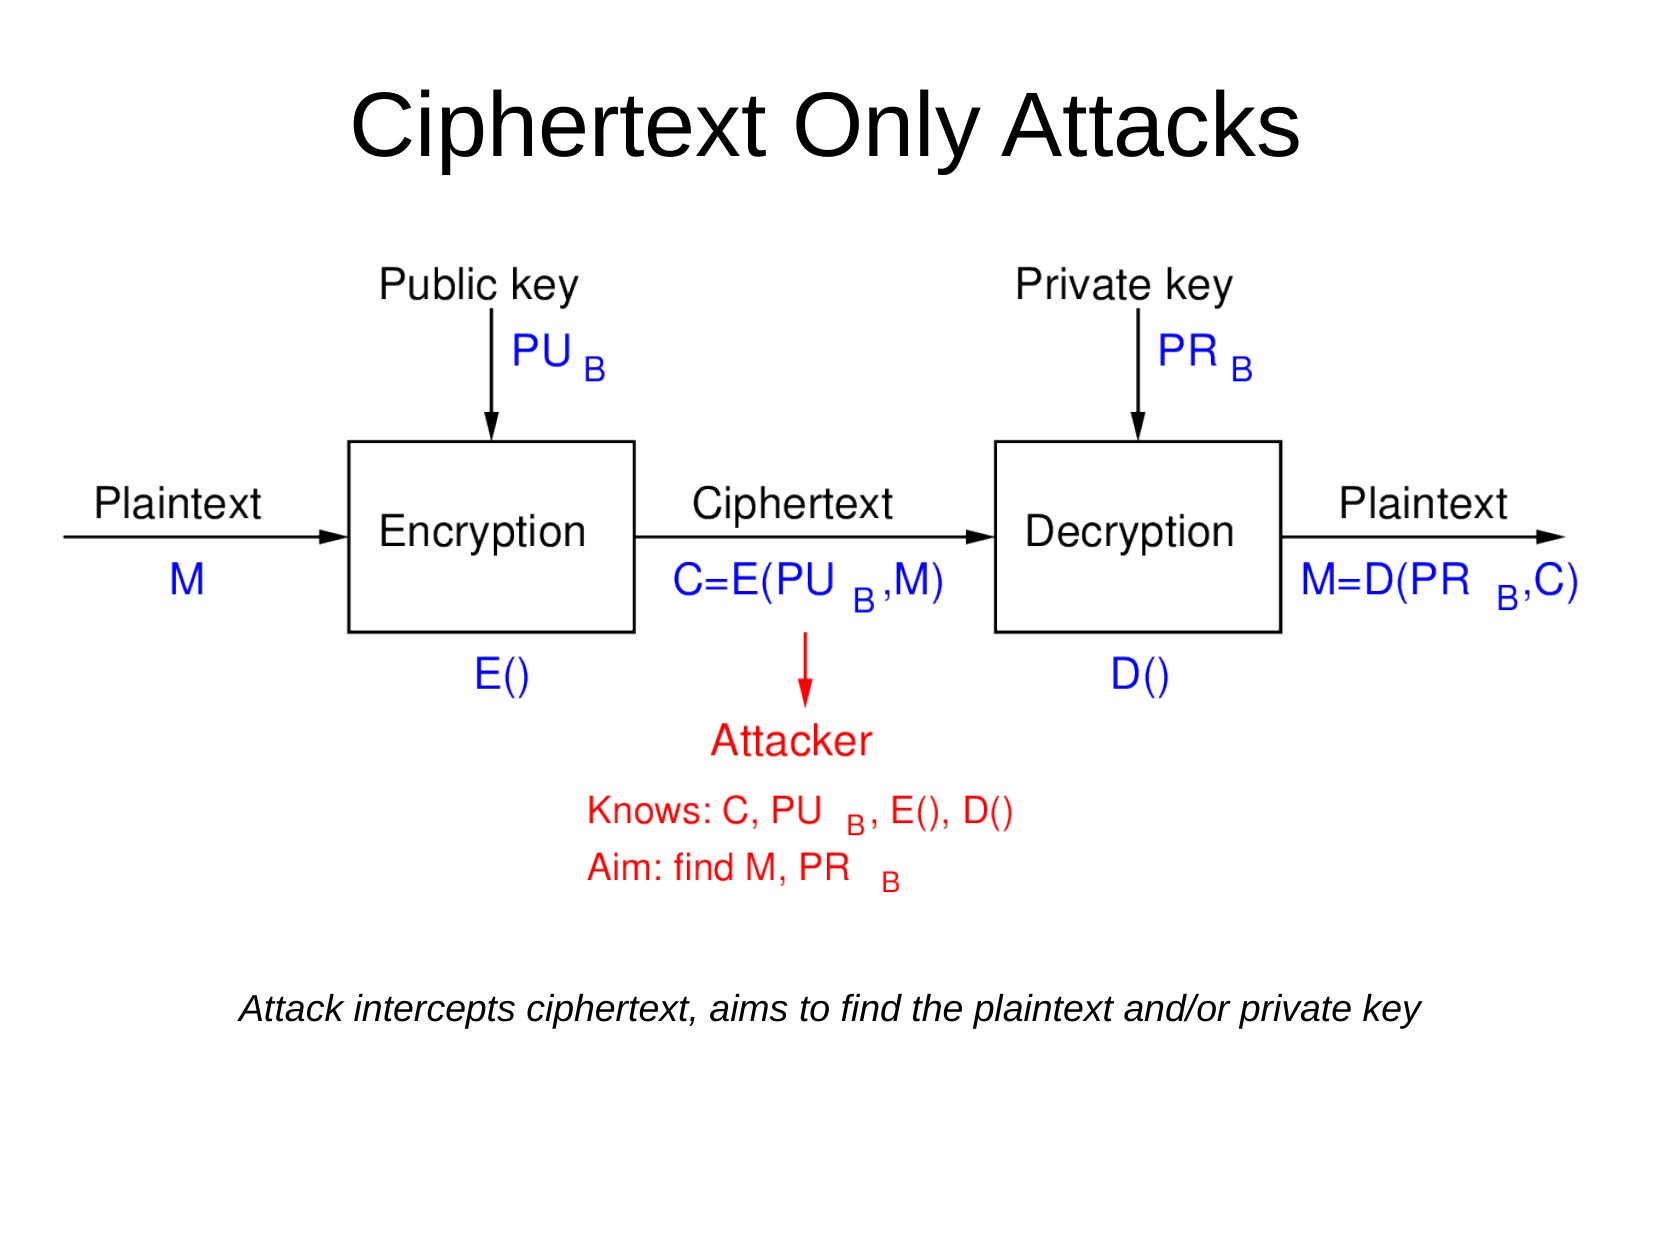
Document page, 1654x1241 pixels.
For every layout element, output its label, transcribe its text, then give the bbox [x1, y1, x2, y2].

text_box Attack intercepts ciphertext, aims to find the plaintext and/or private key [224, 980, 1437, 1038]
title Ciphertext Only Attacks [82, 49, 1571, 201]
picture [59, 257, 1595, 896]
